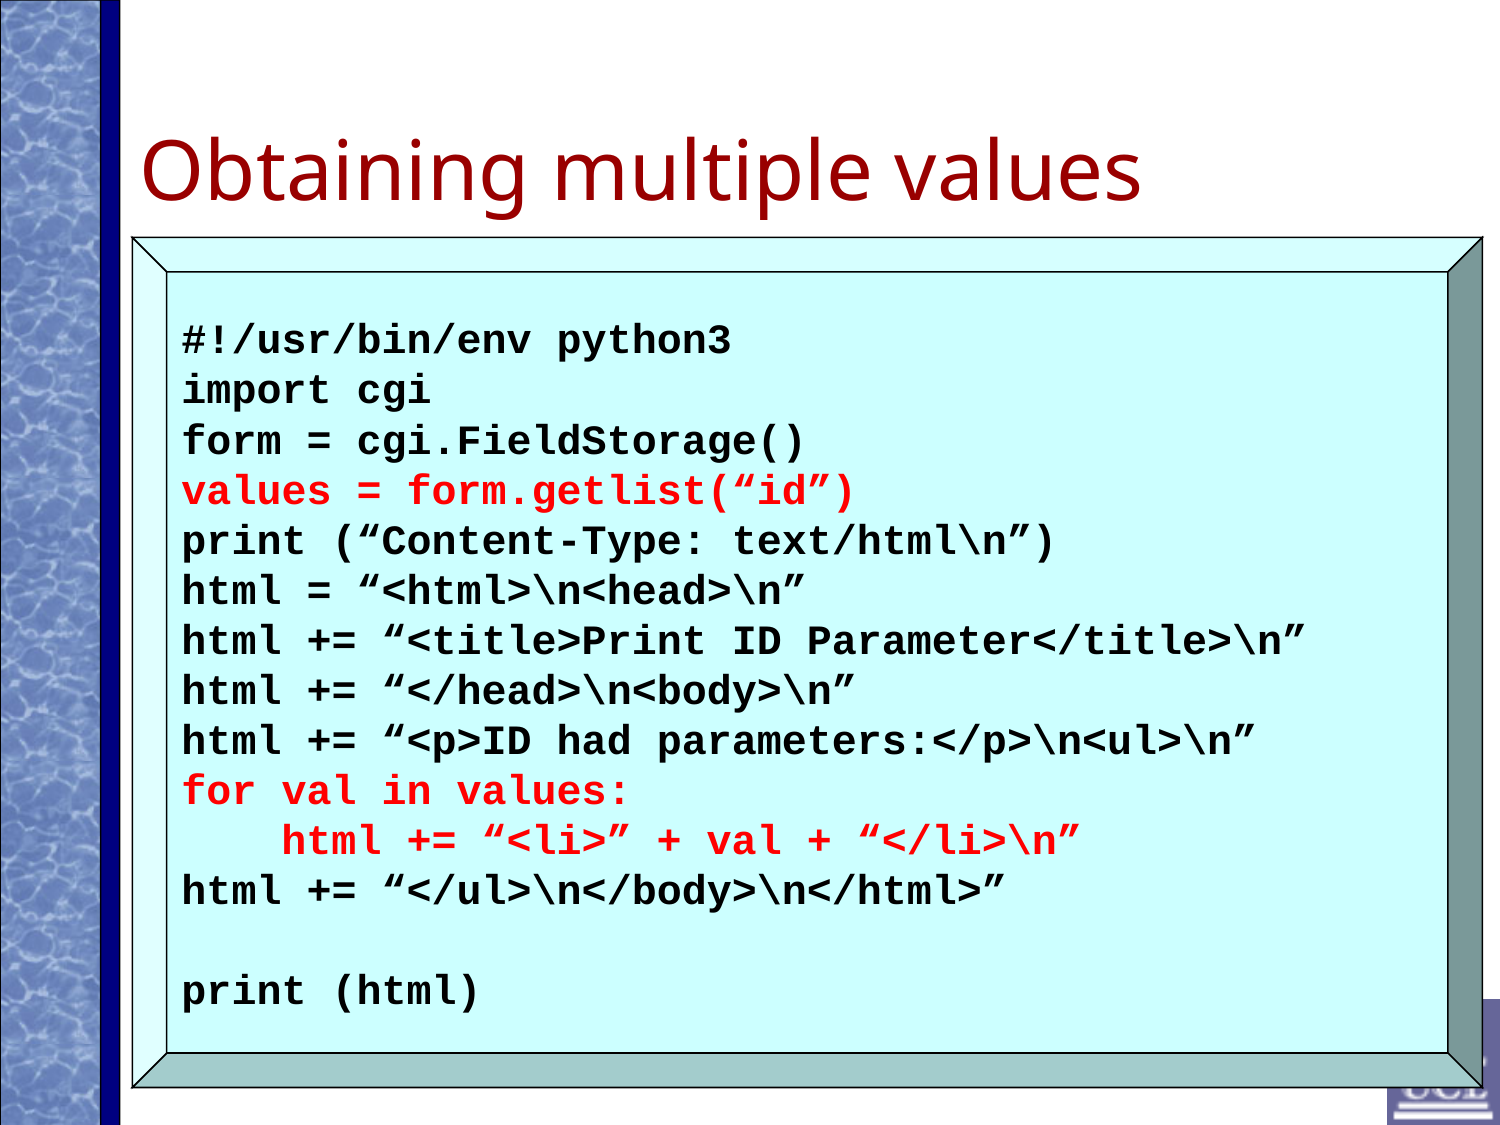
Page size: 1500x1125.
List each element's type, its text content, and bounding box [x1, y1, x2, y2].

title Obtaining multiple values [124, 37, 1413, 225]
picture [1, 1, 99, 1125]
text_box #!/usr/bin/env python3 import cgi form = cgi.FieldStorage() values = form.getlist(“id”) print (“Content-Type: text/html\n”) html = “<html>\n<head>\n” html += “<title>Print ID Parameter</title>\n” html += “</head>\n<body>\n” html += “<p>ID had parameters:</p>\n<ul>\n” for val in values: html += “<li>” + val + “</li>\n” html += “</ul>\n</body>\n</html>” print (html) [167, 272, 1447, 1053]
picture [1387, 999, 1500, 1125]
